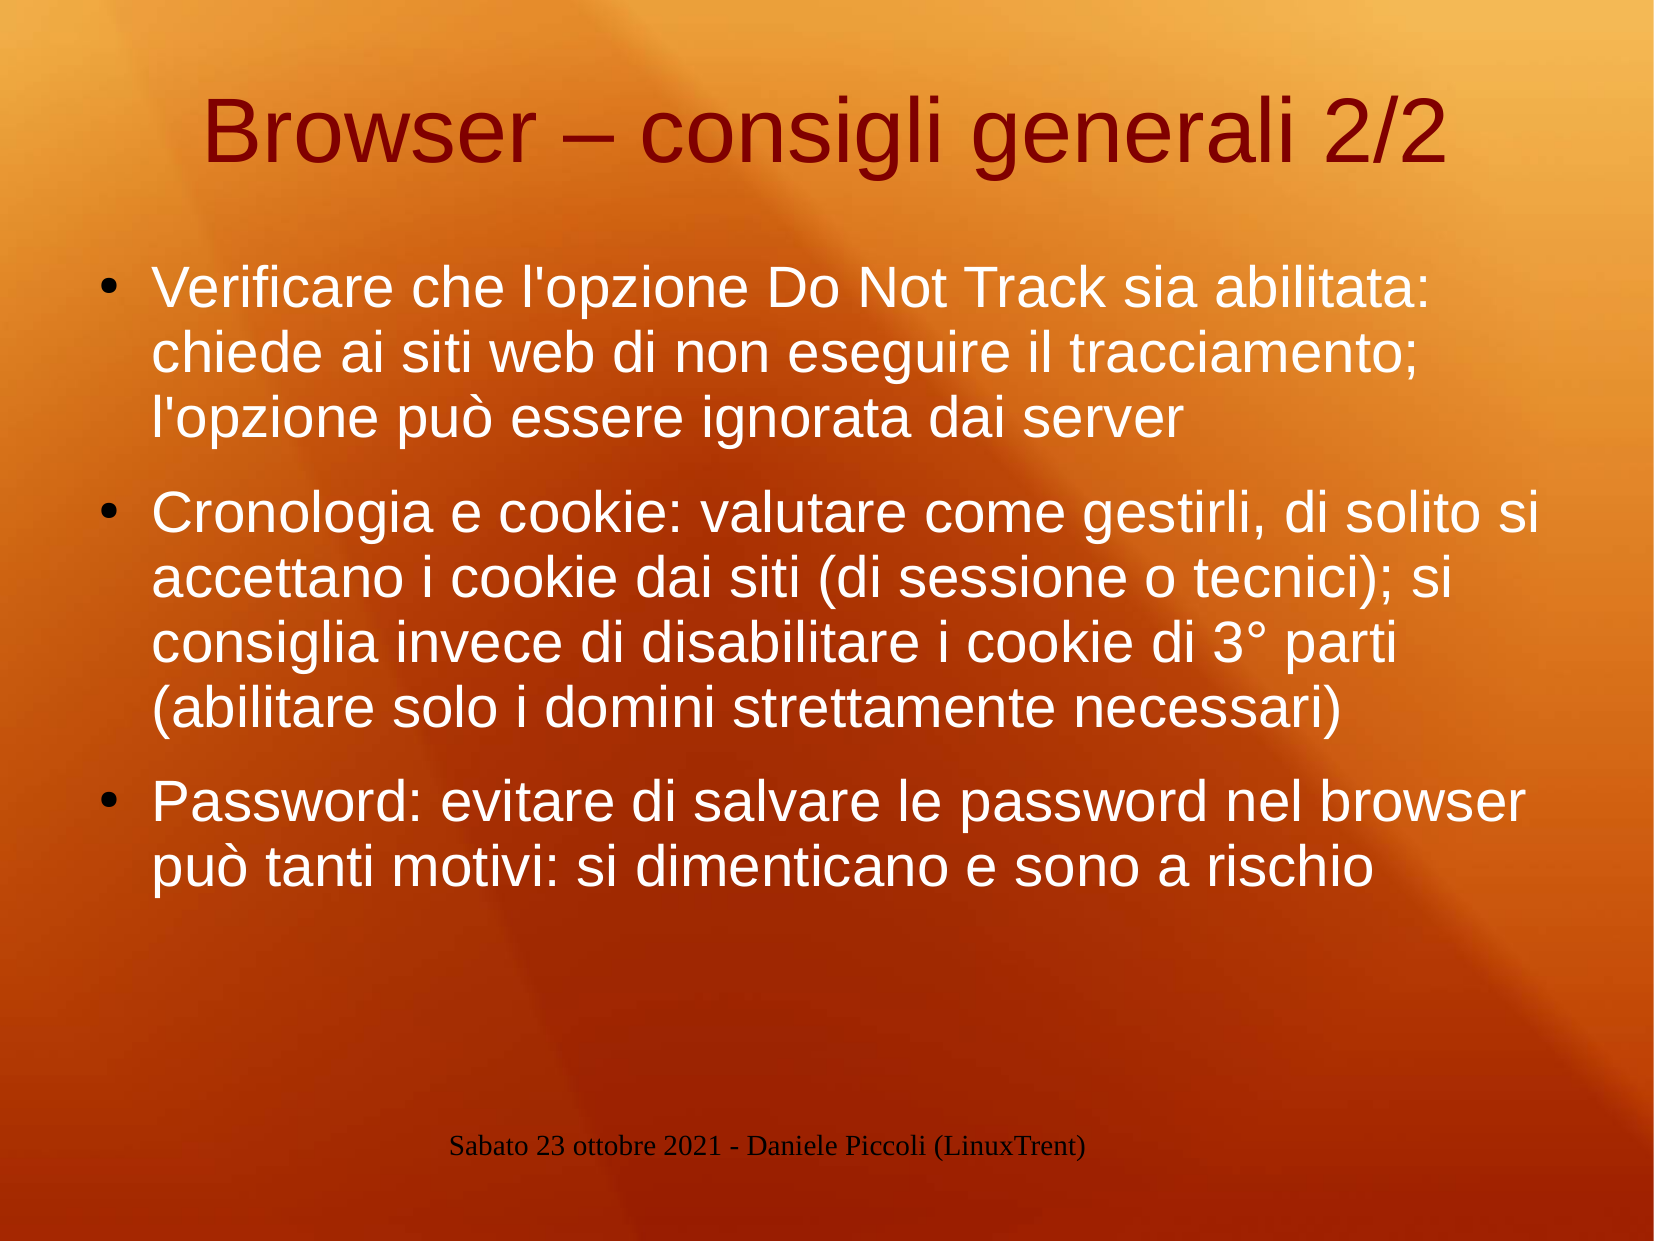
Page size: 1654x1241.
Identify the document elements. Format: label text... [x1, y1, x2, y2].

list Verificare che l'opzione Do Not Track sia abilitata: chiede ai siti web di non eseguire il tracciamento; l'opzione può essere ignorata dai server Cronologia e cookie: valutare come gestirli, di solito si accettano i cookie dai siti (di sessione o tecnici); si consiglia invece di disabilitare i cookie di 3° parti (abilitare solo i domini strettamente necessari) Password: evitare di salvare le password nel browser può tanti motivi: si dimenticano e sono a rischio [81, 254, 1570, 926]
title Browser – consigli generali 2/2 [82, 49, 1571, 213]
picture [0, 0, 1654, 1241]
